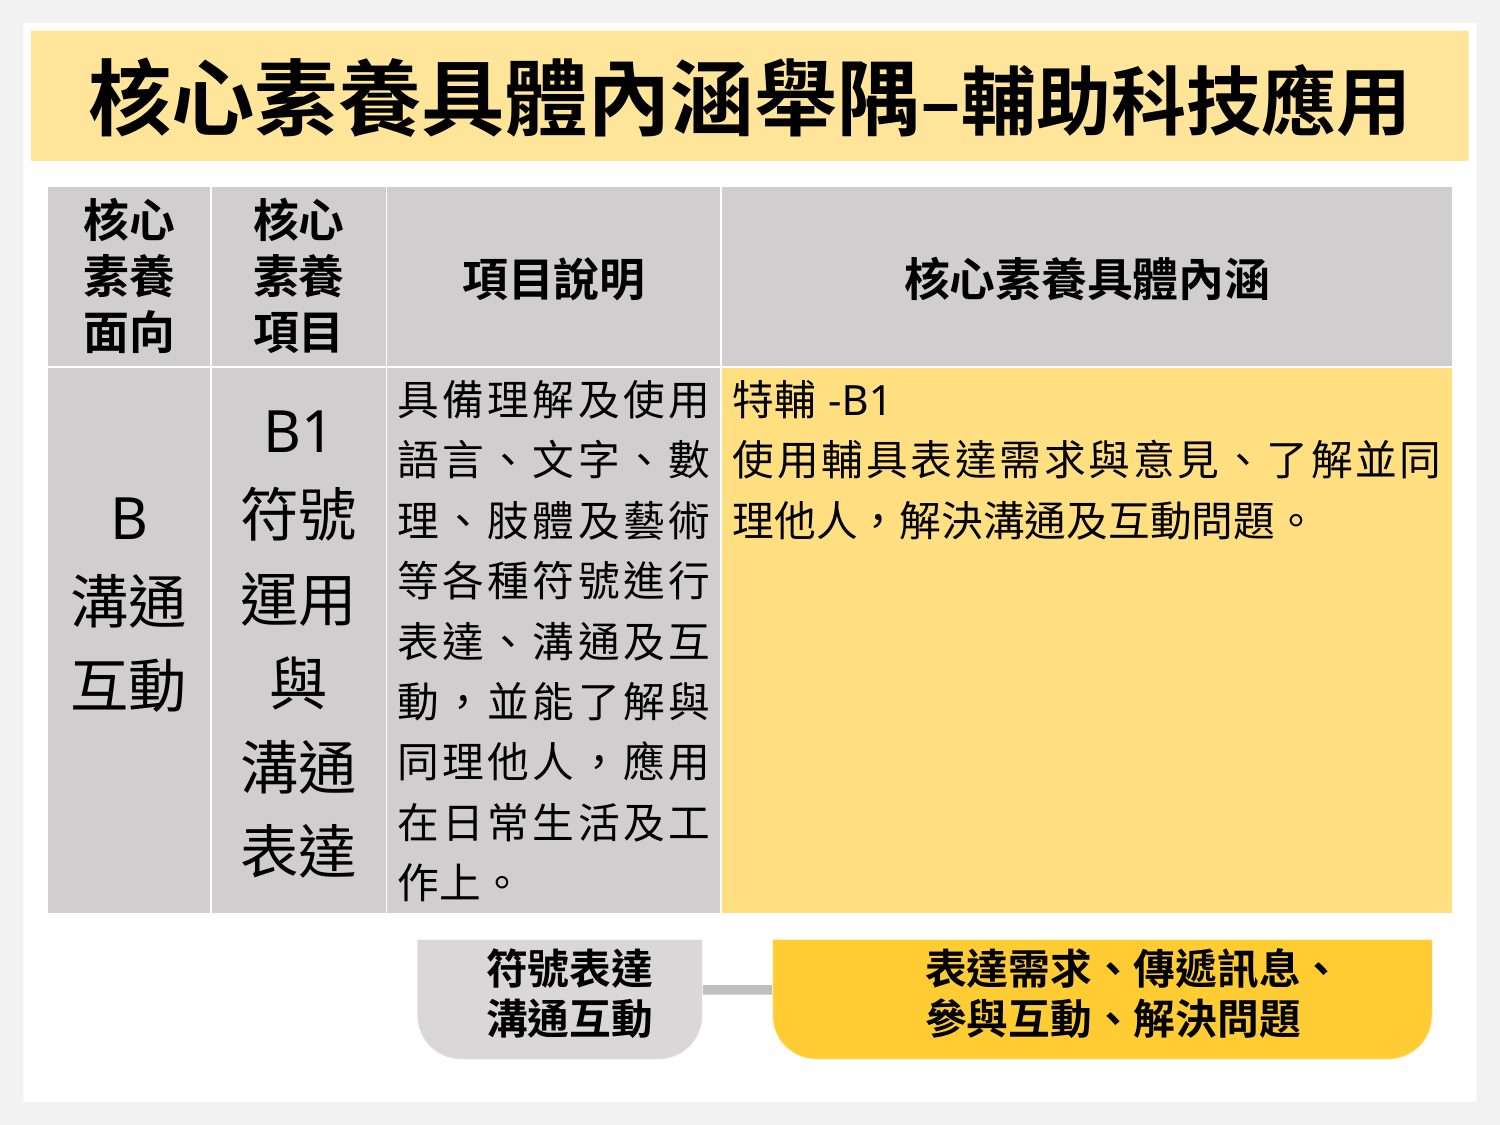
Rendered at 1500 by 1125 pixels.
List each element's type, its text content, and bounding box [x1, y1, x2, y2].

table_header 核心素養具體內涵 [722, 187, 1452, 366]
table_cell B 溝通互動 [48, 368, 210, 913]
table_header 項目說明 [387, 187, 720, 366]
text_box 符號表達 溝通互動 [416, 938, 704, 1060]
table_cell 特輔-B1 使用輔具表達需求與意見、了解並同理他人，解決溝通及互動問題。 [722, 368, 1452, 913]
table_cell 具備理解及使用語言、文字、數理、肢體及藝術等各種符號進行表達、溝通及互動，並能了解與同理他人，應用在日常生活及工作上。 [387, 368, 720, 913]
table_header 核心 素養 項目 [212, 187, 386, 366]
text_box 核心素養具體內涵舉隅–輔助科技應用 [31, 30, 1469, 161]
table_cell B1 符號運用與 溝通表達 [212, 368, 386, 913]
table_header 核心素養 面向 [48, 187, 210, 366]
text_box 表達需求、傳遞訊息、 參與互動、解決問題 [772, 938, 1433, 1060]
